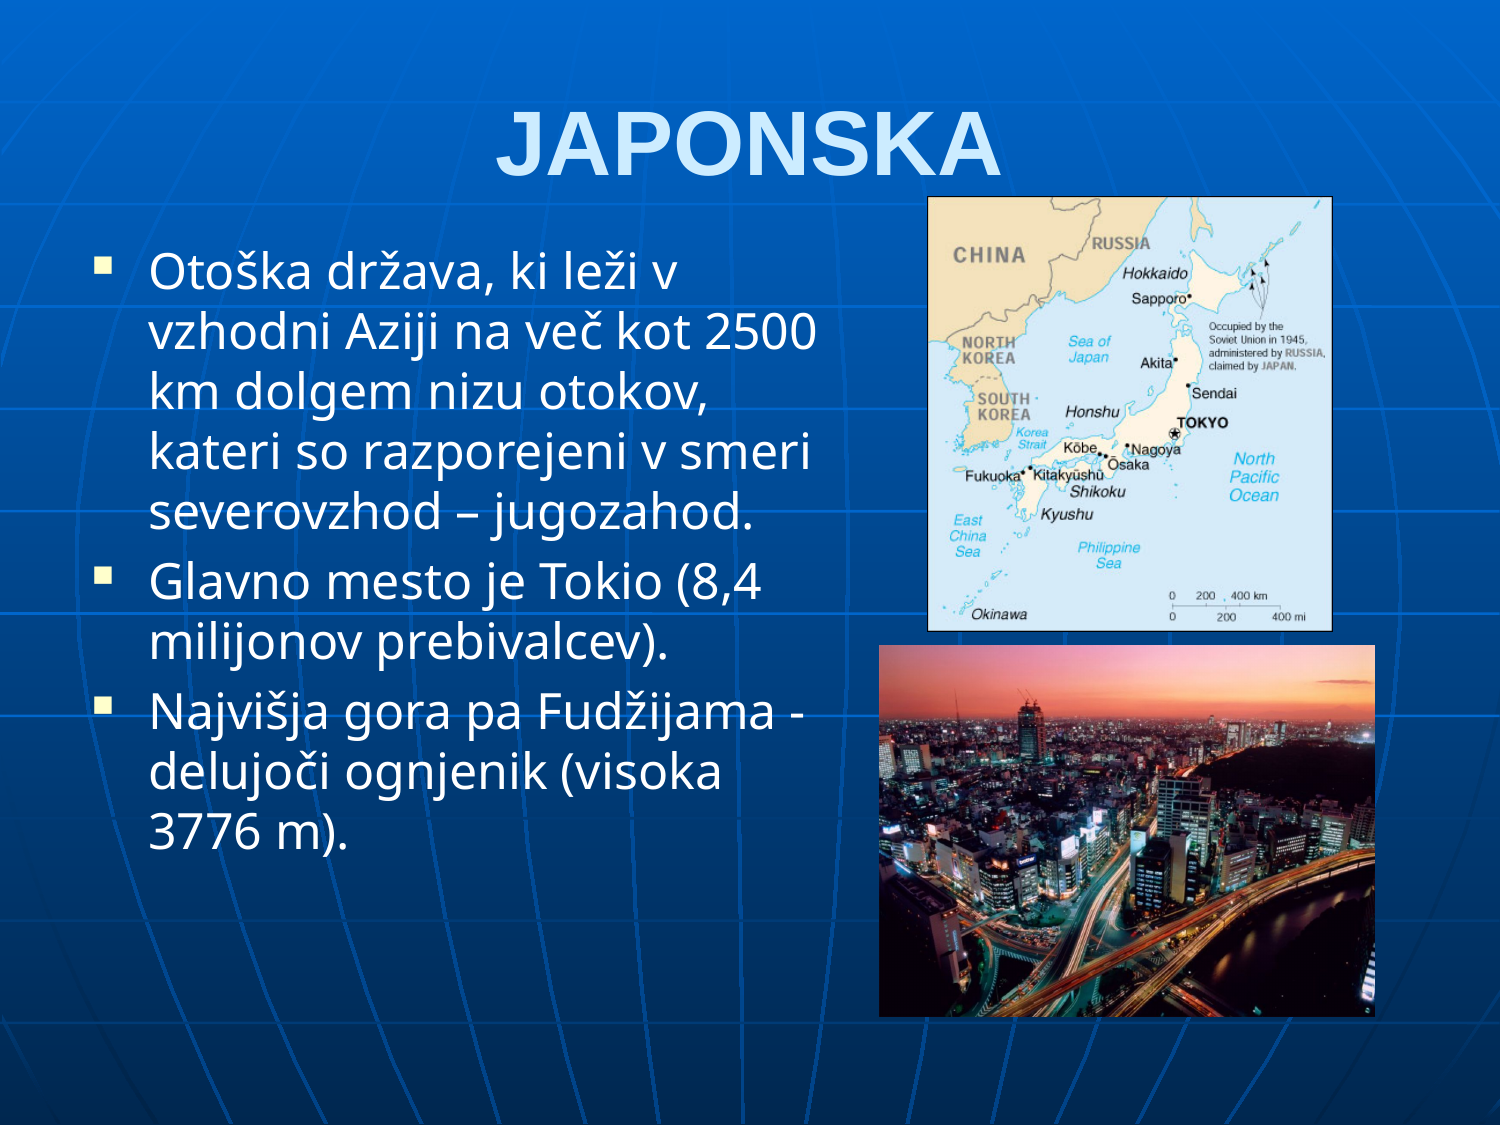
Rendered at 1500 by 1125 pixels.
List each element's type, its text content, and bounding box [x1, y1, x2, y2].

title JAPONSKA [75, 45, 1425, 233]
list Otoška država, ki leži v vzhodni Aziji na več kot 2500 km dolgem nizu otokov, kateri so razporejeni v smeri severovzhod – jugozahod. Glavno mesto je Tokio (8,4 milijonov prebivalcev). Najvišja gora pa Fudžijama - delujoči ognjenik (visoka 3776 m). [76, 231, 845, 1035]
picture [879, 645, 1375, 1017]
picture [927, 196, 1333, 632]
